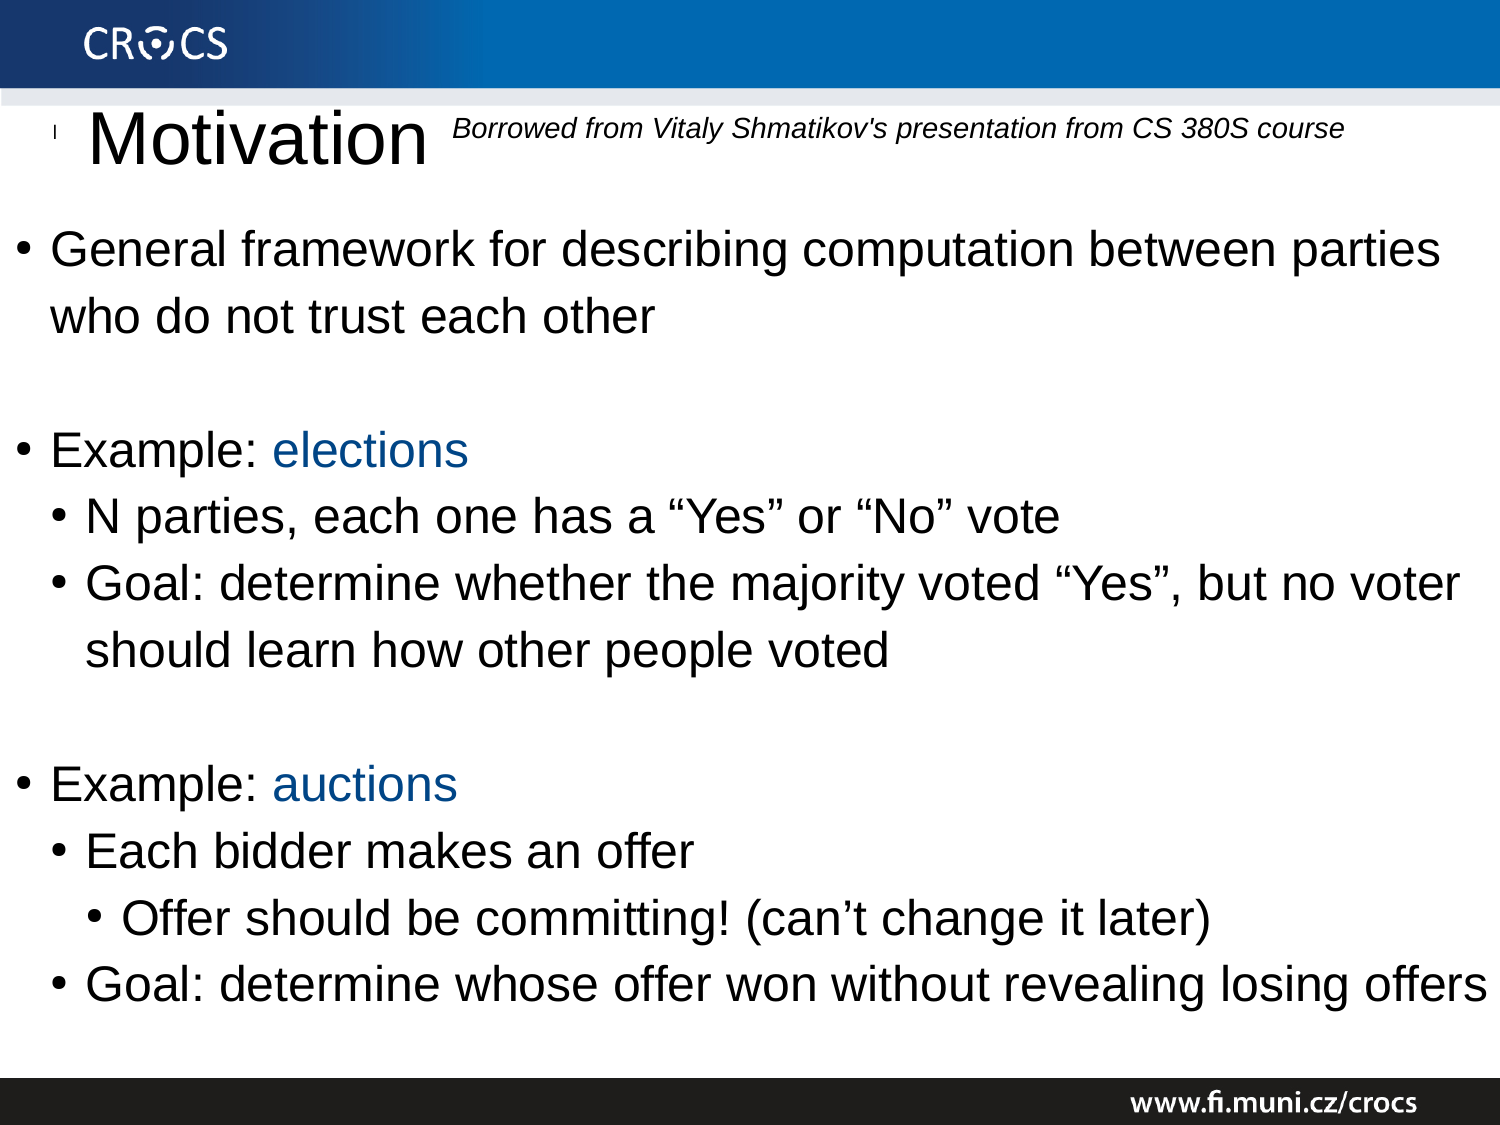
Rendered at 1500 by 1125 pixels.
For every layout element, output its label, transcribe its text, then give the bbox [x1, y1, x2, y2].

text_box General framework for describing computation between parties who do not trust each other Example: elections N parties, each one has a “Yes” or “No” vote Goal: determine whether the majority voted “Yes”, but no voter should learn how other people voted Example: auctions Each bidder makes an offer Offer should be committing! (can’t change it later) Goal: determine whose offer won without revealing losing offers [0, 202, 1500, 1009]
picture [0, 0, 1500, 202]
picture [0, 1009, 1500, 1125]
text_box Borrowed from Vitaly Shmatikov's presentation from CS 380S course [437, 101, 1499, 152]
text_box Motivation [37, 37, 1313, 188]
